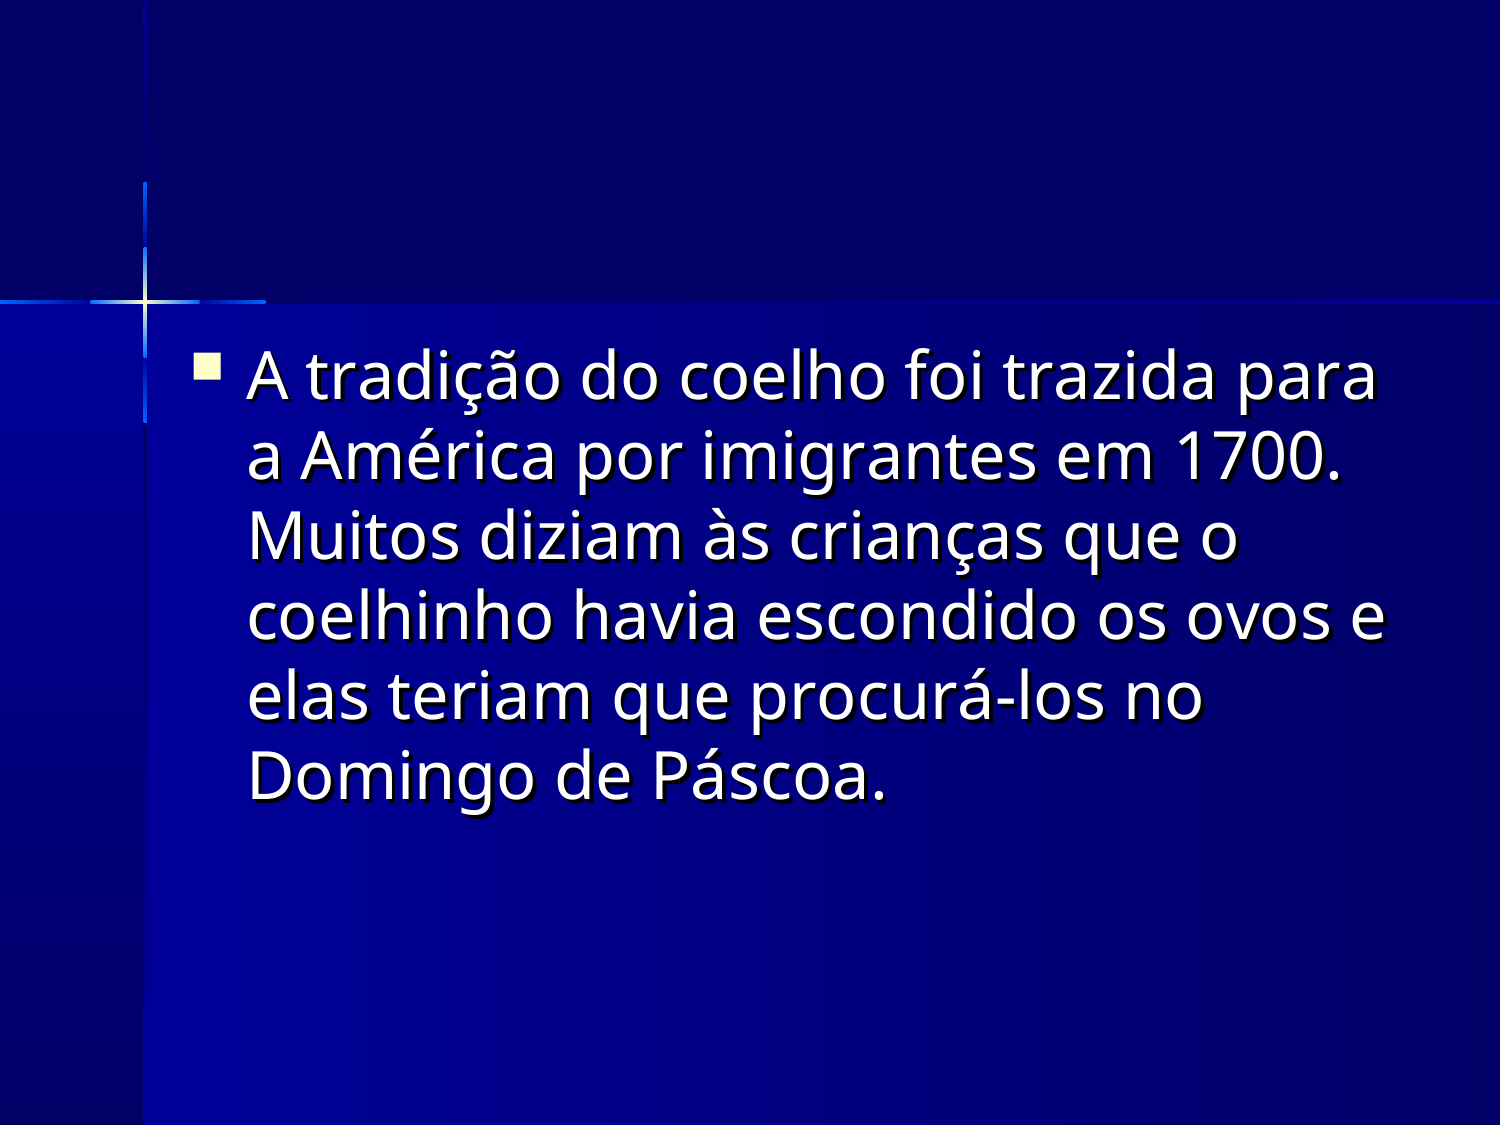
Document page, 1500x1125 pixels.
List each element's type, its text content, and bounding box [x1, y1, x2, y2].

list A tradição do coelho foi trazida para a América por imigrantes em 1700. Muitos diziam às crianças que o coelhinho havia escondido os ovos e elas teriam que procurá-los no Domingo de Páscoa. [174, 324, 1413, 1000]
